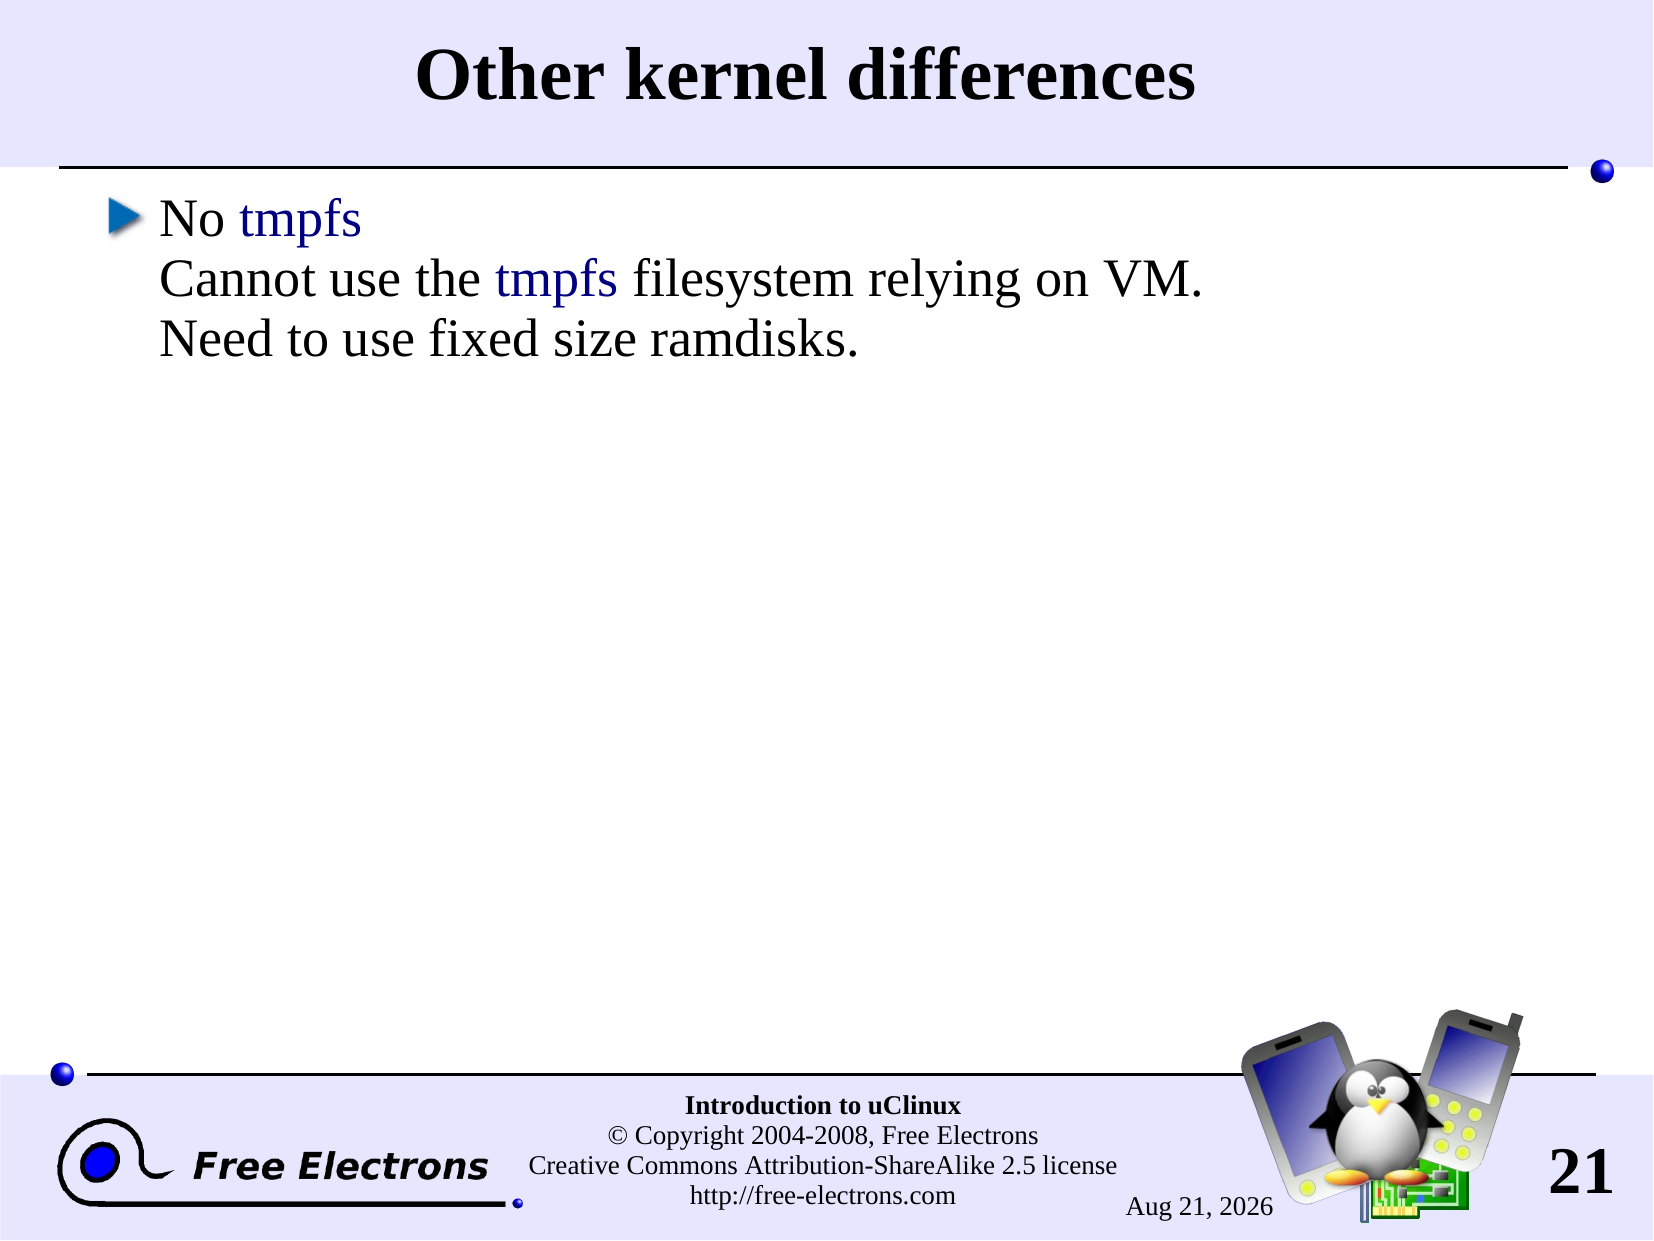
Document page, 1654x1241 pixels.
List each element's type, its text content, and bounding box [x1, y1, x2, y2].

title Other kernel differences [60, 25, 1551, 124]
list No tmpfs Cannot use the tmpfs filesystem relying on VM. Need to use fixed size ramdisks. [88, 188, 1501, 1007]
picture [50, 1107, 527, 1216]
picture [1225, 1002, 1538, 1241]
